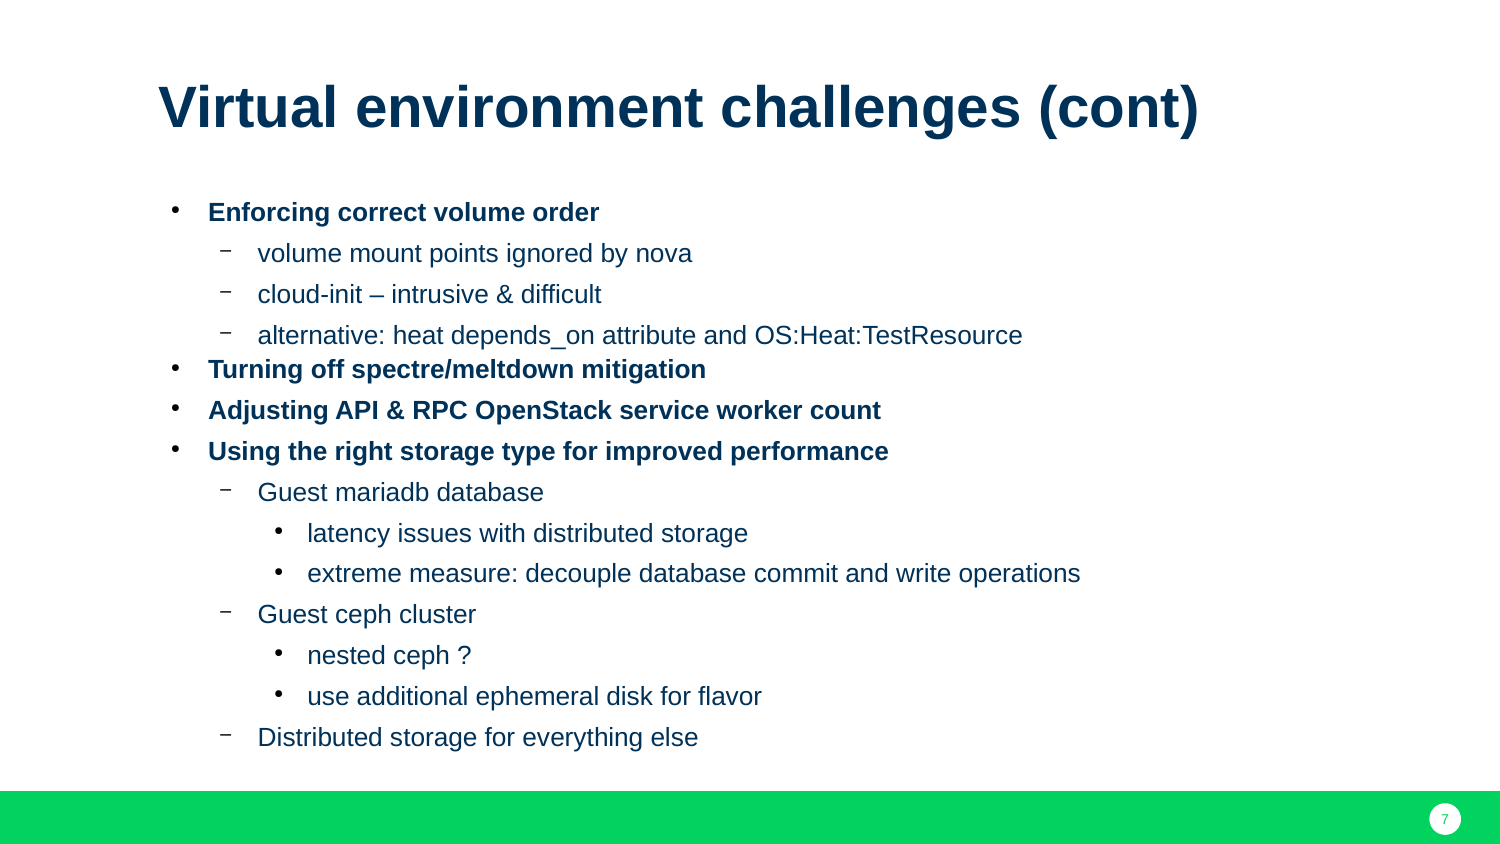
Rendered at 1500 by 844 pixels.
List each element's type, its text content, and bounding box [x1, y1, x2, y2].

title Virtual environment challenges (cont) [143, 56, 1451, 153]
list Enforcing correct volume order volume mount points ignored by nova cloud-init – intrusive & difficult alternative: heat depends_on attribute and OS:Heat:TestResource Turning off spectre/meltdown mitigation Adjusting API & RPC OpenStack service worker count Using the right storage type for improved performance Guest mariadb database latency issues with distributed storage extreme measure: decouple database commit and write operations Guest ceph cluster nested ceph ? use additional ephemeral disk for flavor Distributed storage for everything else [143, 184, 1451, 766]
